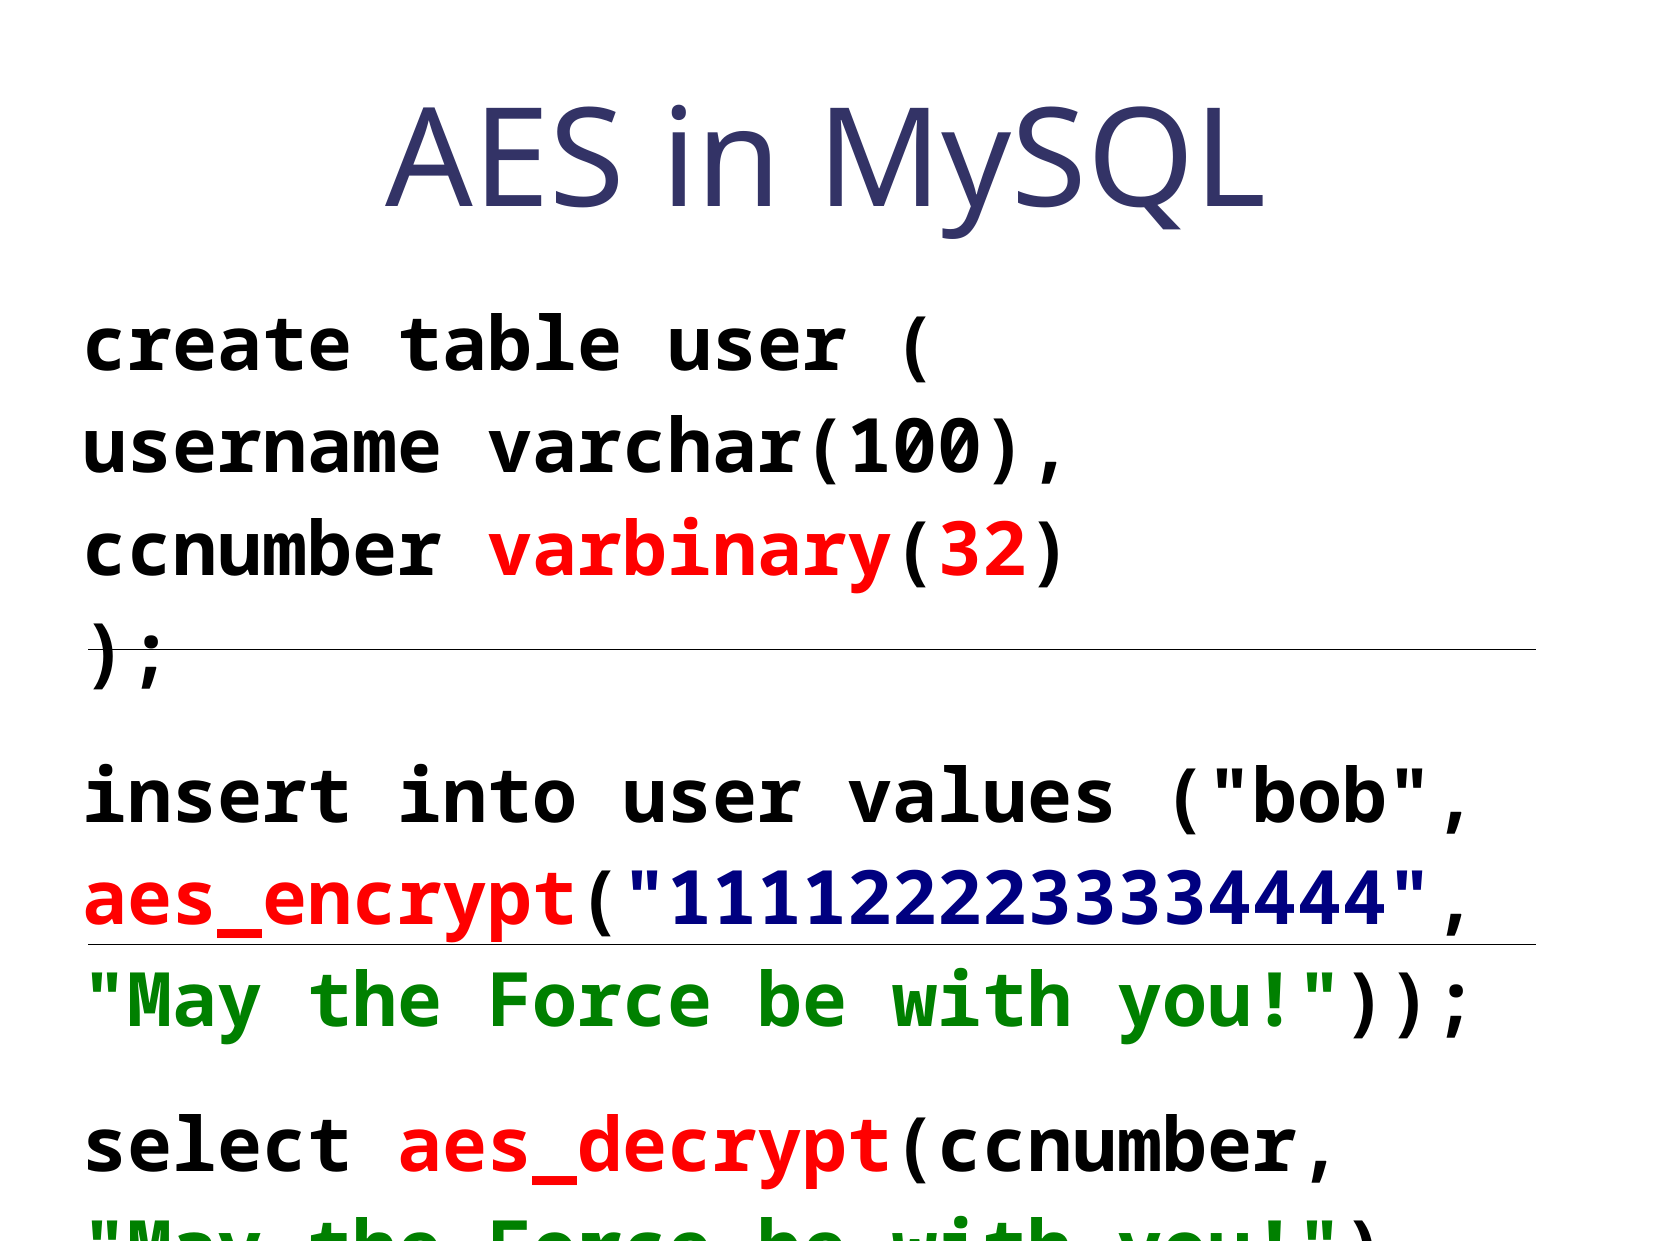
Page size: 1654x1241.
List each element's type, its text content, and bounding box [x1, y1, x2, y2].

title AES in MySQL [82, 56, 1571, 250]
subtitle create table user ( username varchar(100), ccnumber varbinary(32) ); insert into user values ("bob", aes_encrypt("1111222233334444", "May the Force be with you!")); select aes_decrypt(ccnumber, "May the Force be with you!") from user; [82, 290, 1654, 1241]
